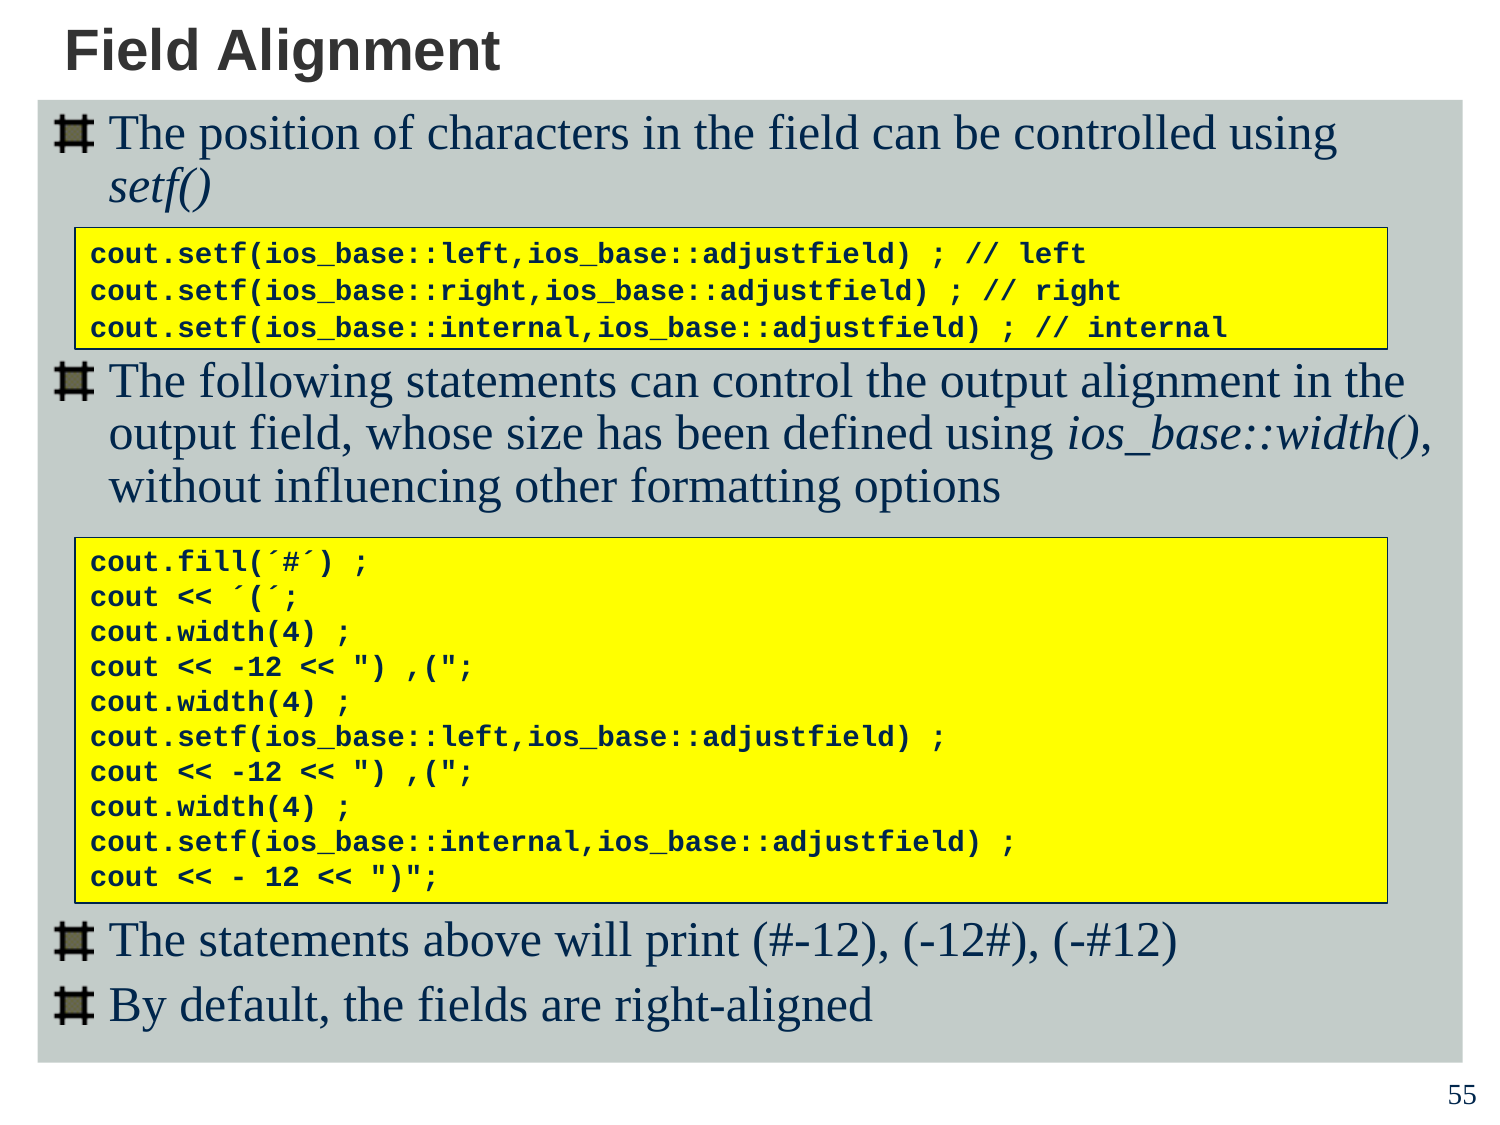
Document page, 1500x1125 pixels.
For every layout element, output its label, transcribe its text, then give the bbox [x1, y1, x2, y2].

title Field Alignment [50, 0, 1450, 91]
text_box cout.fill(´#´) ; cout << ´(´; cout.width(4) ; cout << -12 << ") ,("; cout.width(4) ; cout.setf(ios_base::left,ios_base::adjustfield) ; cout << -12 << ") ,("; cout.width(4) ; cout.setf(ios_base::internal,ios_base::adjustfield) ; cout << - 12 << ")"; [75, 537, 1388, 904]
text_box cout.setf(ios_base::left,ios_base::adjustfield) ; // left cout.setf(ios_base::right,ios_base::adjustfield) ; // right cout.setf(ios_base::internal,ios_base::adjustfield) ; // internal [75, 227, 1388, 350]
list The position of characters in the field can be controlled using setf() The following statements can control the output alignment in the output field, whose size has been defined using ios_base::width(), without influencing other formatting options The statements above will print (#-12), (-12#), (-#12) By default, the fields are right-aligned [37, 99, 1463, 1063]
